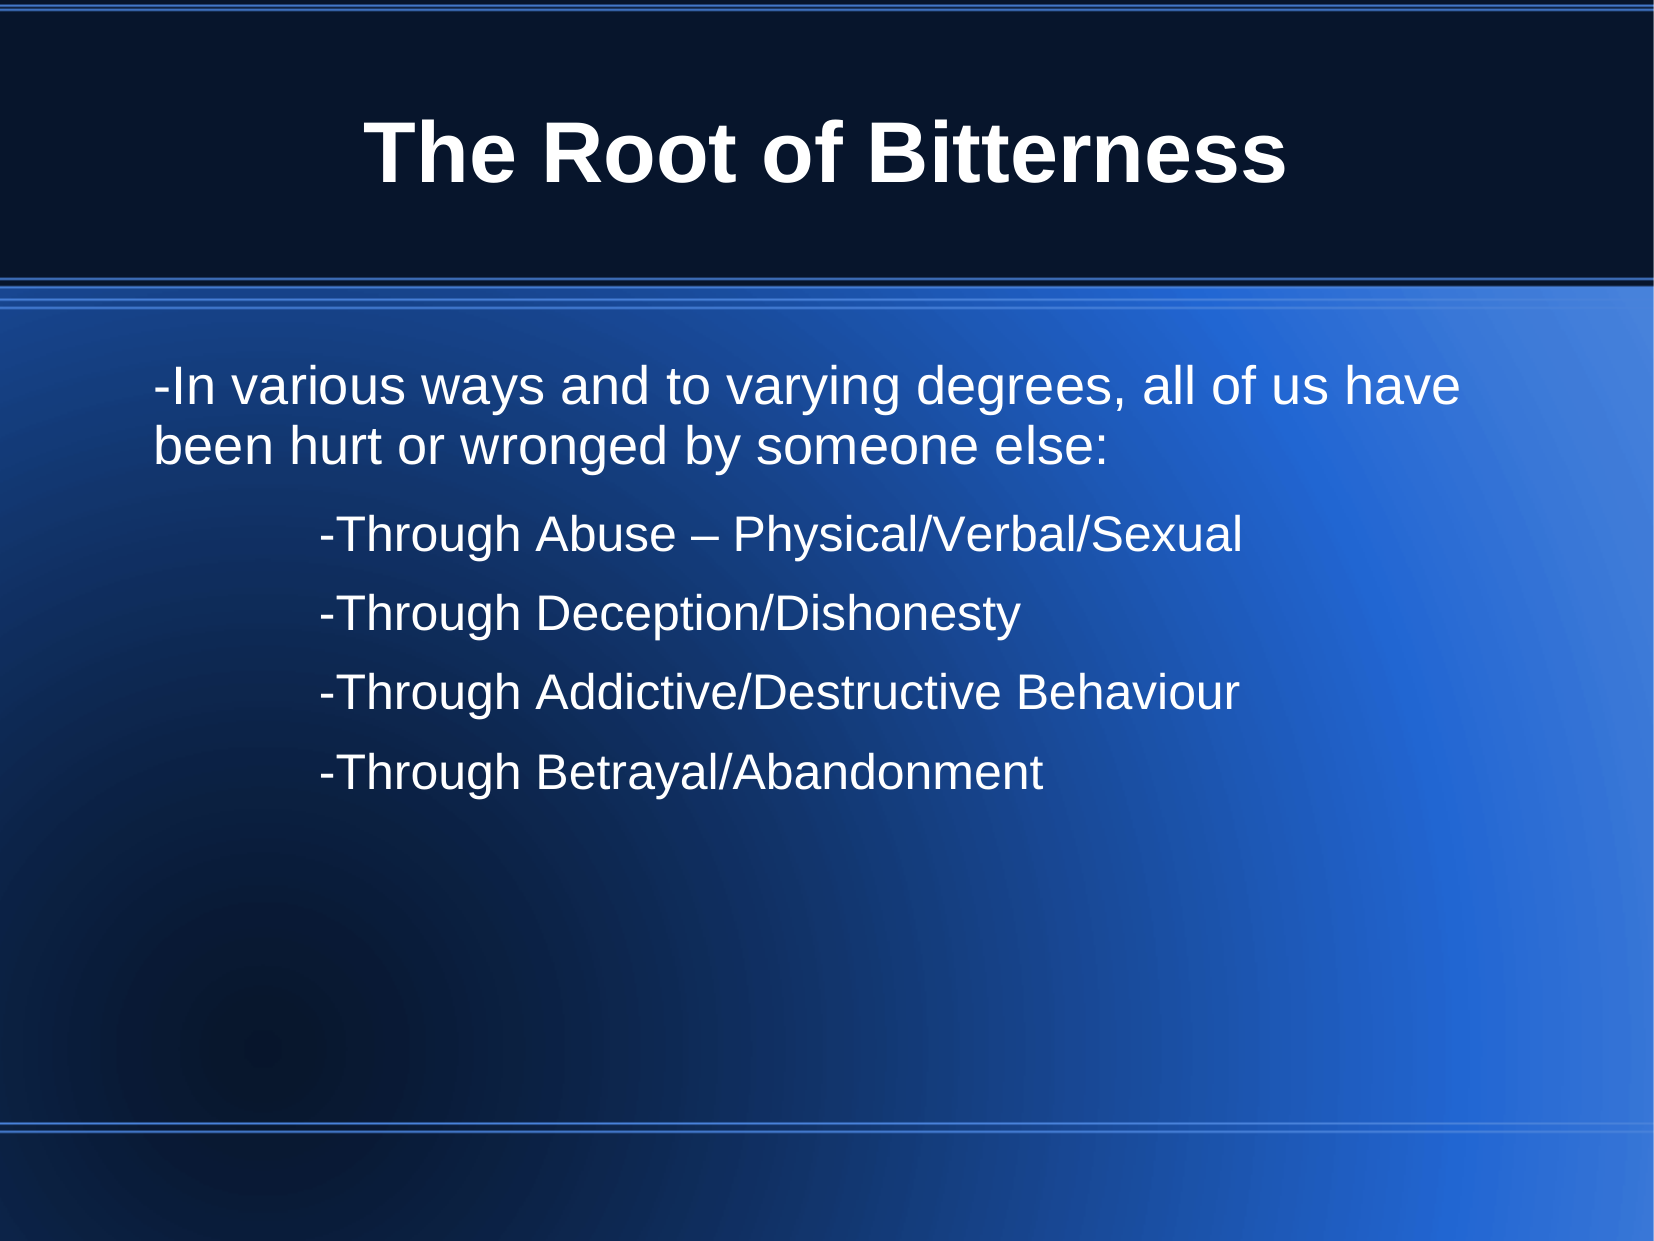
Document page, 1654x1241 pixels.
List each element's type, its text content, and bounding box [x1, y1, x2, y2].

picture [0, 0, 1654, 1241]
list -In various ways and to varying degrees, all of us have been hurt or wronged by someone else: -Through Abuse – Physical/Verbal/Sexual -Through Deception/Dishonesty -Through Addictive/Destructive Behaviour -Through Betrayal/Abandonment [82, 355, 1571, 1058]
title The Root of Bitterness [82, 49, 1571, 257]
